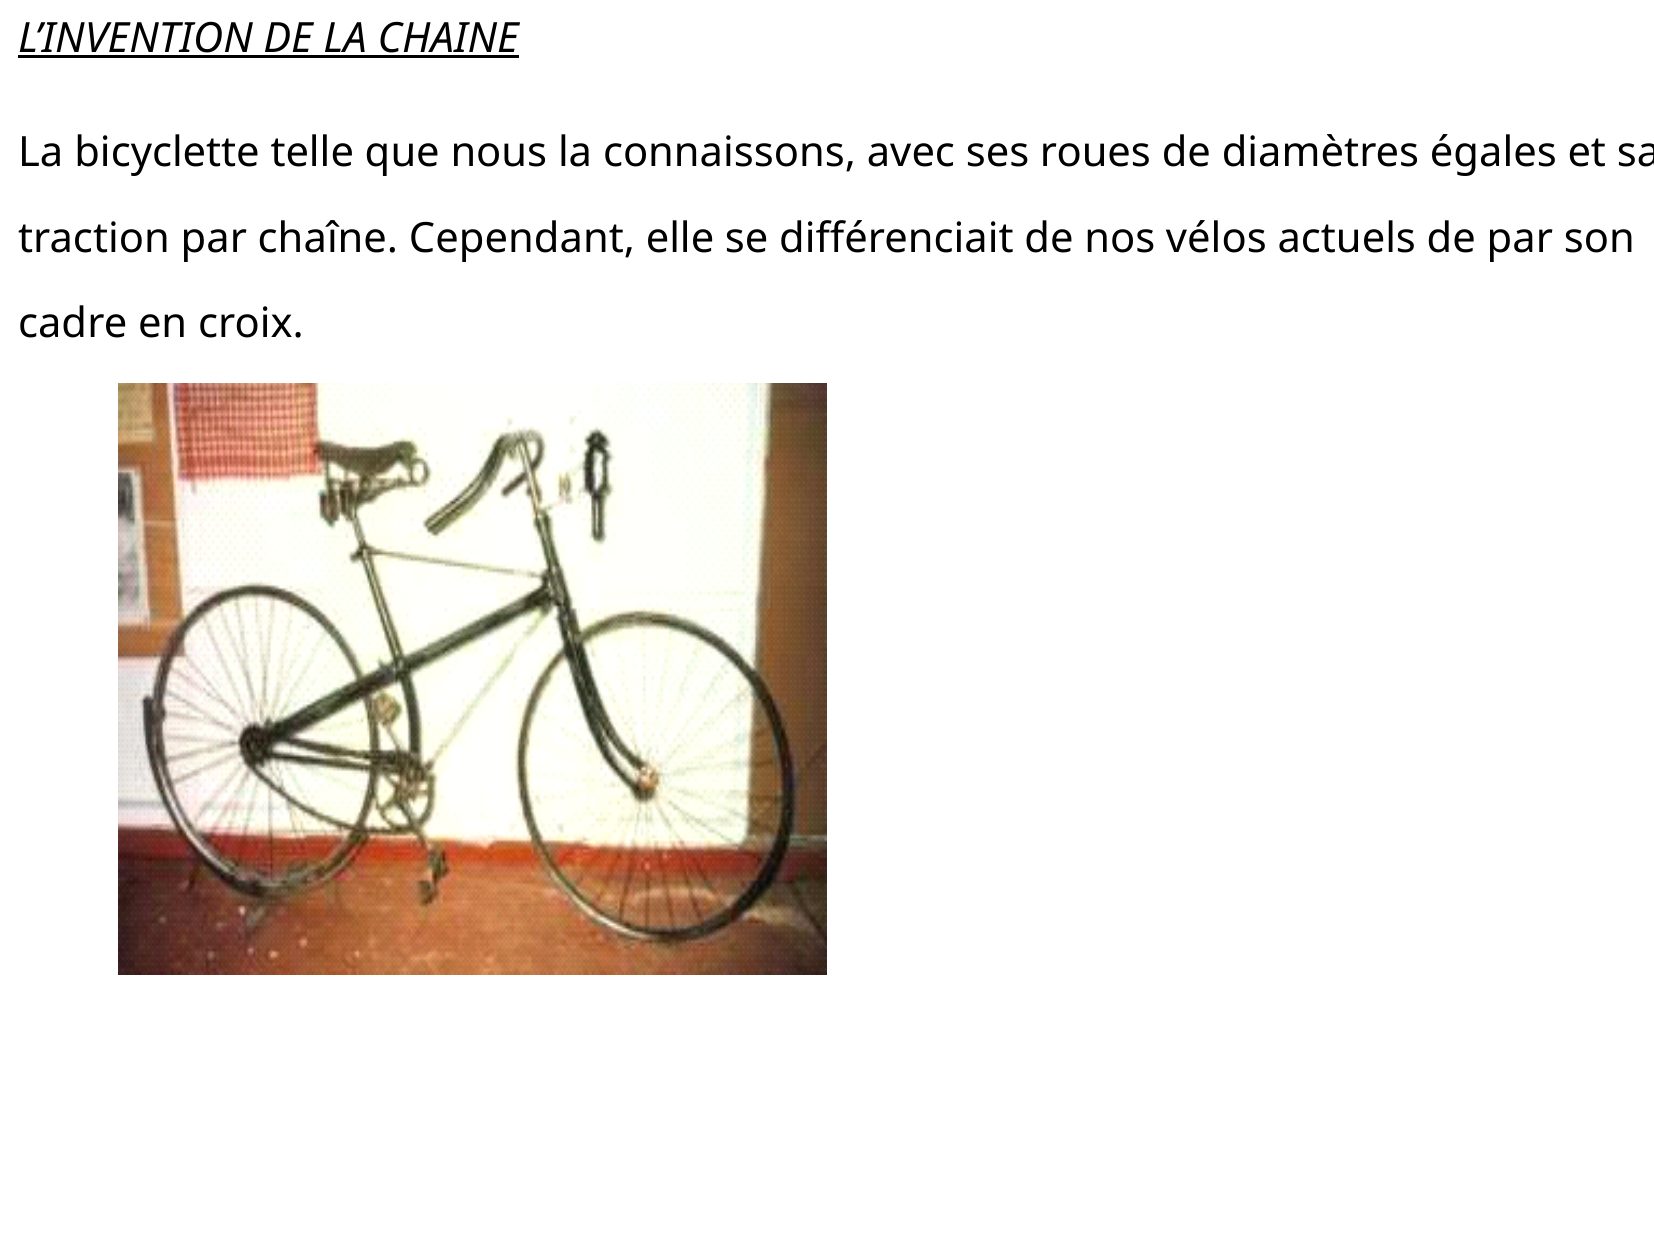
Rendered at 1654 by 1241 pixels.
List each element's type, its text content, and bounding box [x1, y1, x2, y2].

picture [118, 383, 827, 975]
text_box L’INVENTION DE LA CHAINE La bicyclette telle que nous la connaissons, avec ses roues de diamètres égales et sa traction par chaîne. Cependant, elle se différenciait de nos vélos actuels de par son cadre en croix. [3, 0, 1654, 498]
